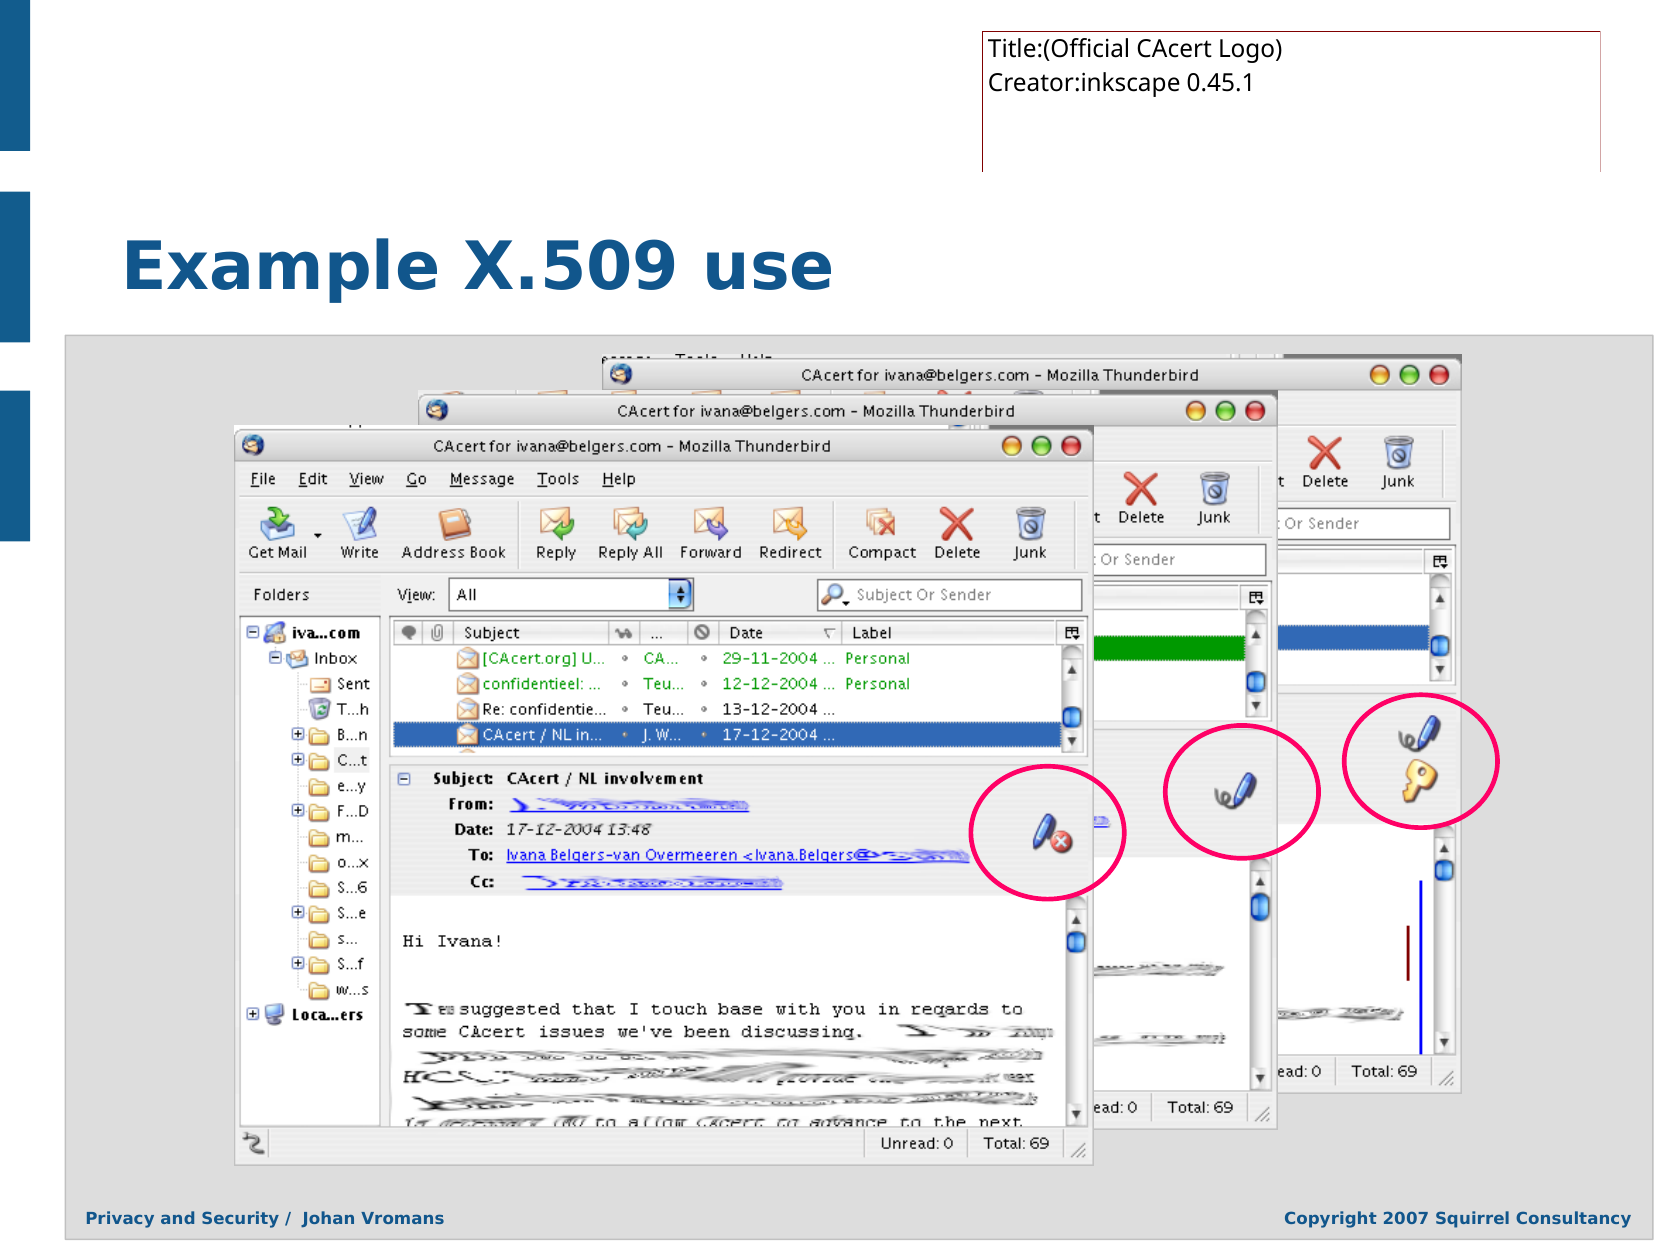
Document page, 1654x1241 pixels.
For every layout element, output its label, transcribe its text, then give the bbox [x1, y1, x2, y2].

picture [234, 354, 1462, 1166]
picture [1347, 698, 1462, 825]
title Example X.509 use [121, 206, 1533, 326]
